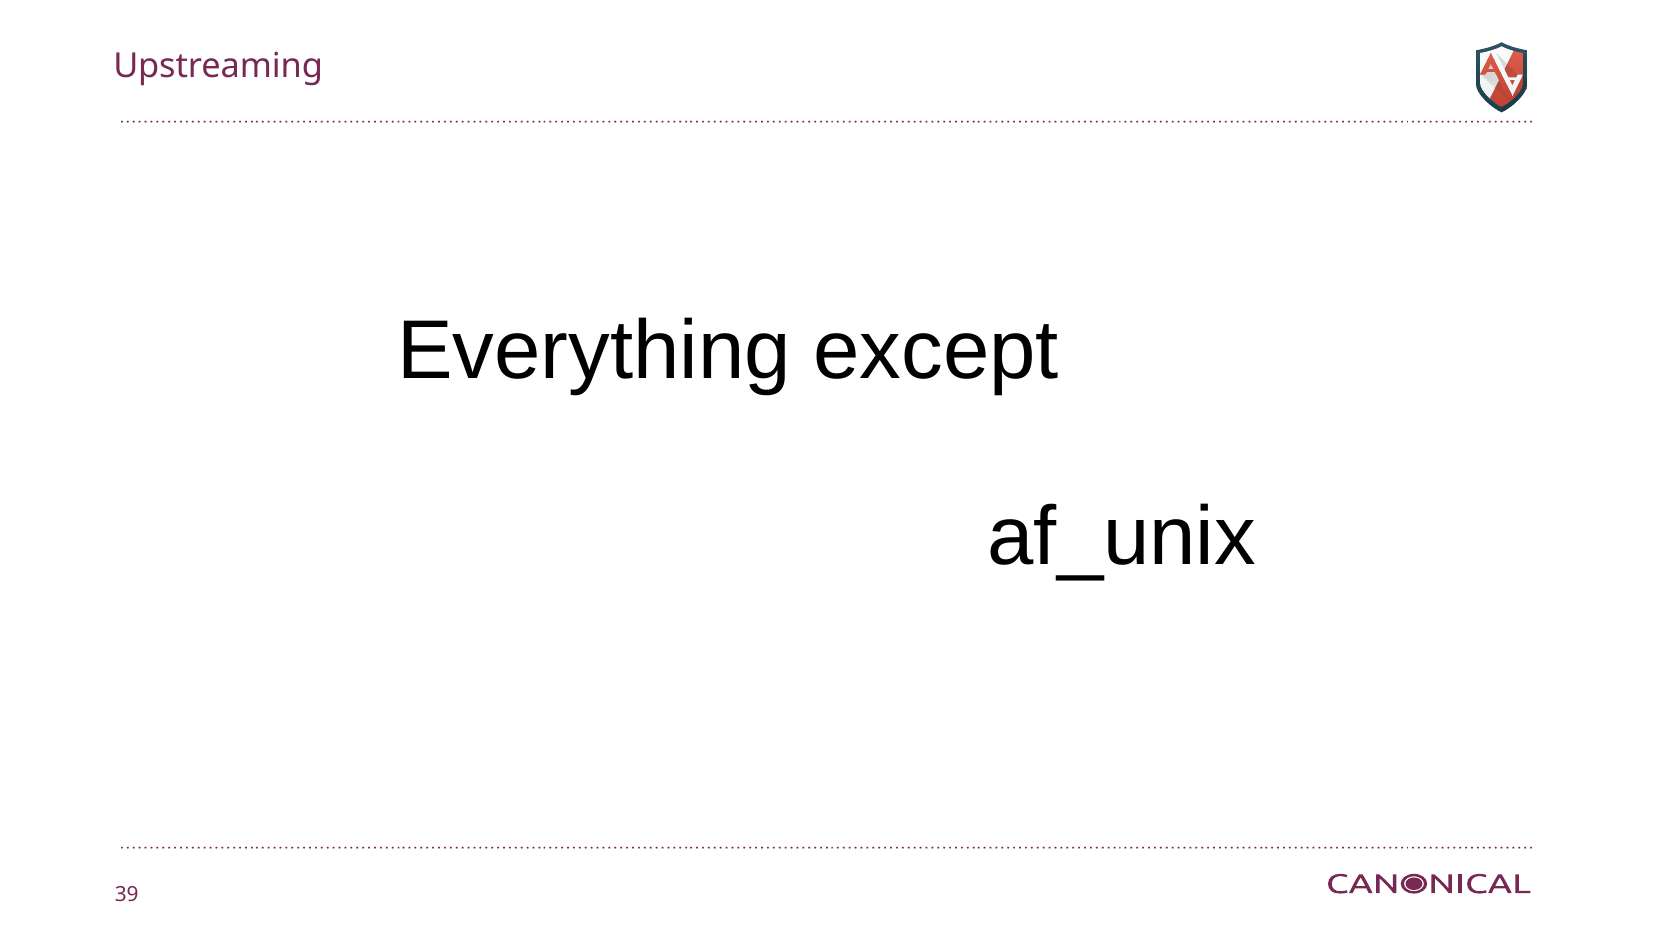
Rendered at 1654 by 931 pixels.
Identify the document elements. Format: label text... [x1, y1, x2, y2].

text_box Everything except af_unix [382, 295, 1272, 590]
picture [111, 33, 1546, 124]
picture [111, 845, 1533, 851]
title Upstreaming [113, 48, 1382, 81]
